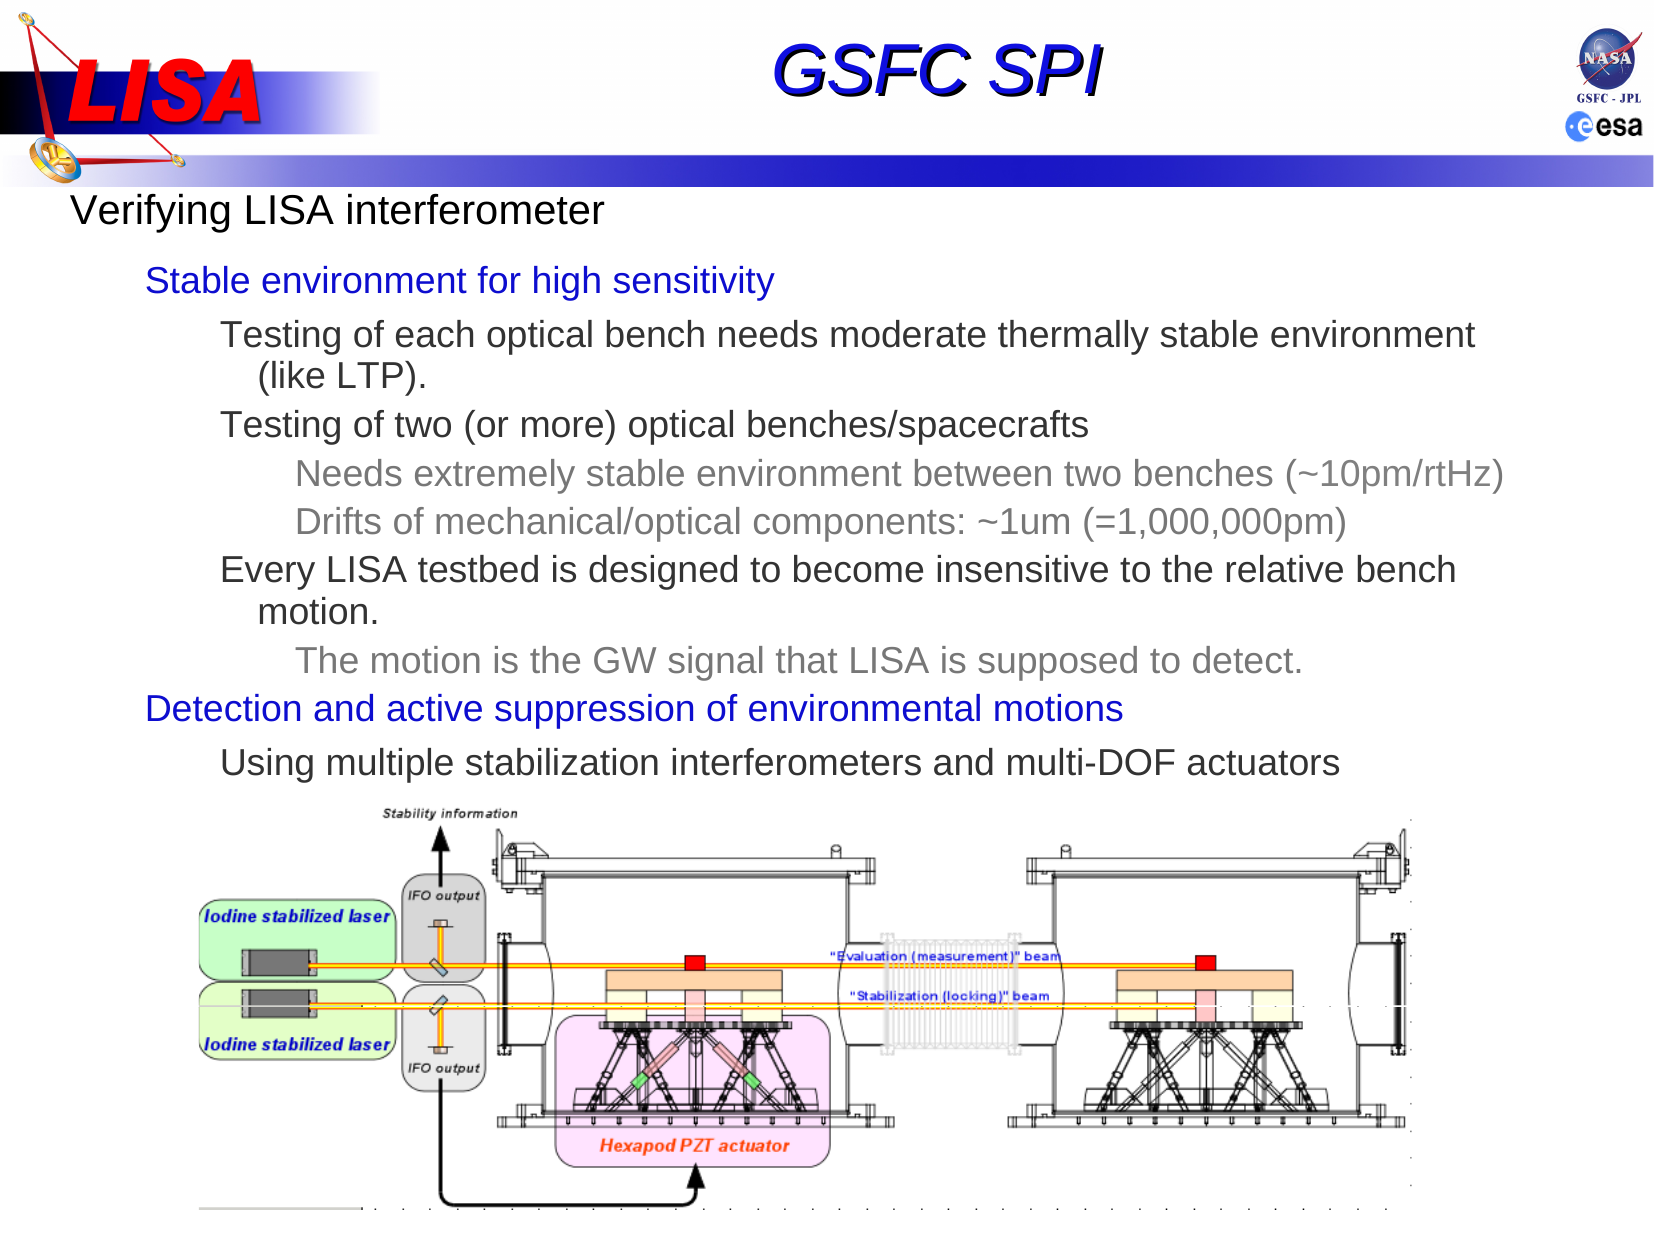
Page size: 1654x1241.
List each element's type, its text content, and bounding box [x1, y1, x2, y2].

list Verifying LISA interferometer Stable environment for high sensitivity Testing of each optical bench needs moderate thermally stable environment (like LTP). Testing of two (or more) optical benches/spacecrafts Needs extremely stable environment between two benches (~10pm/rtHz) Drifts of mechanical/optical components: ~1um (=1,000,000pm) Every LISA testbed is designed to become insensitive to the relative bench motion. The motion is the GW signal that LISA is supposed to detect. Detection and active suppression of environmental motions Using multiple stabilization interferometers and multi-DOF actuators [55, 179, 1557, 867]
title GSFC SPI [316, 0, 1558, 138]
picture [0, 0, 1654, 187]
chart [198, 805, 1412, 1210]
